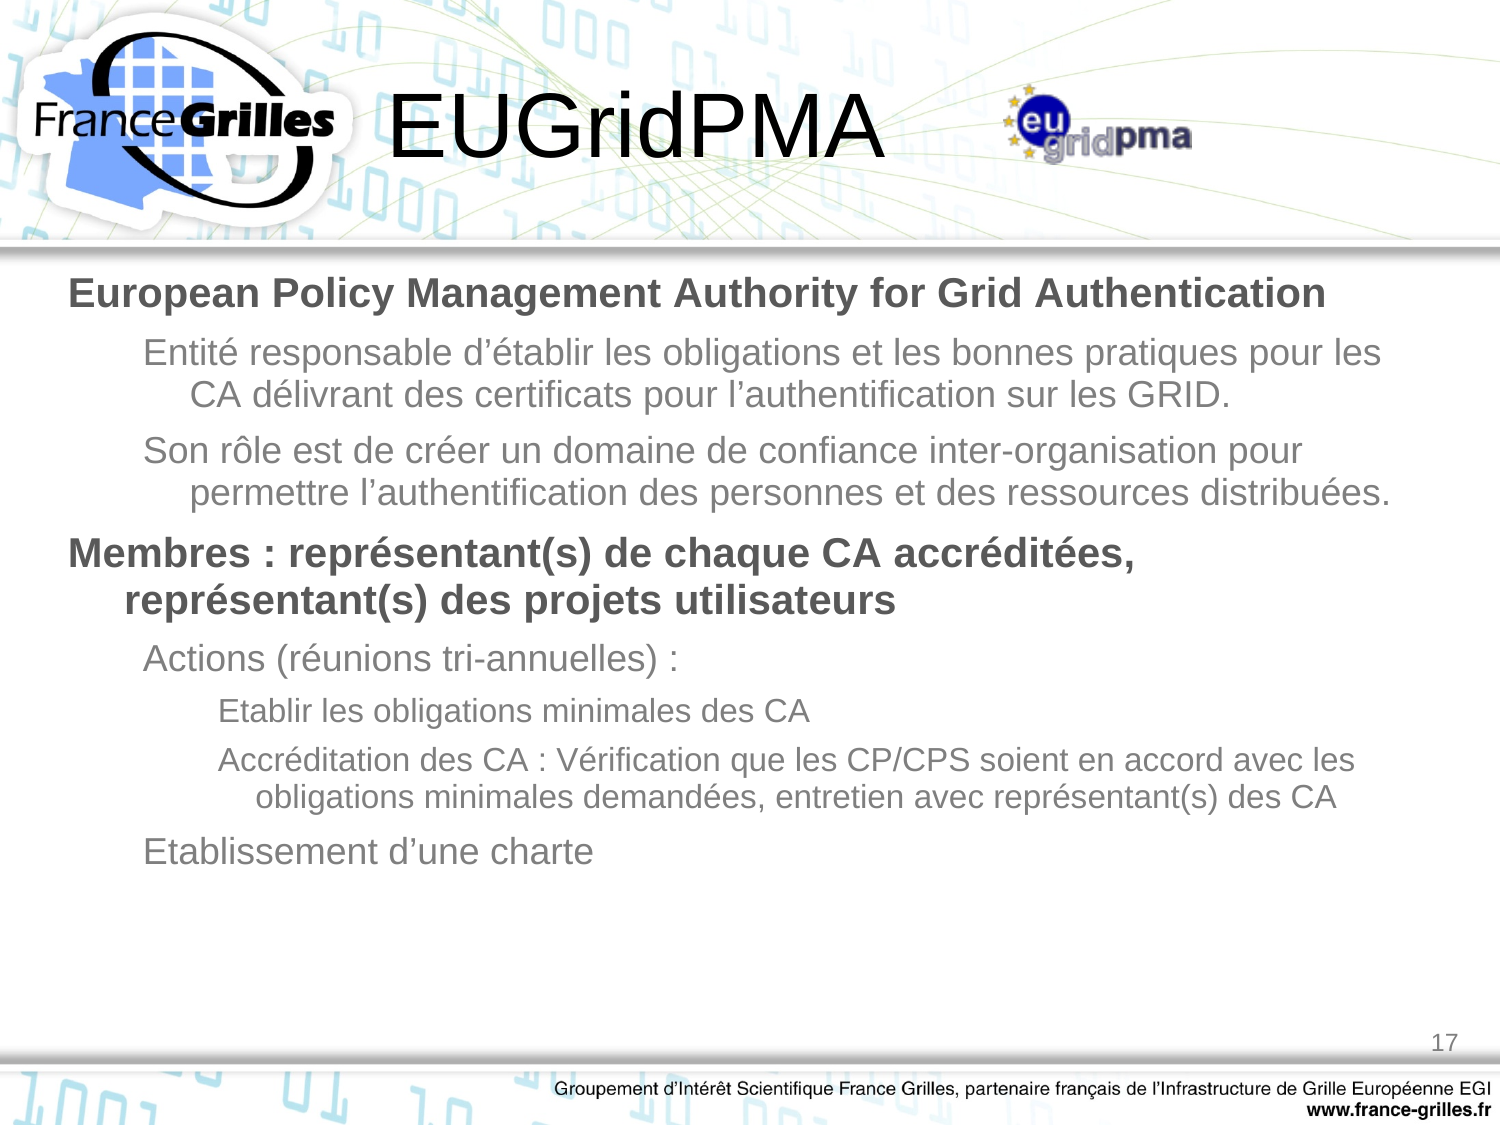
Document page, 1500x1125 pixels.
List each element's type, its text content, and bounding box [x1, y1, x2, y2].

title EUGridPMA [372, 7, 1459, 244]
list European Policy Management Authority for Grid Authentication Entité responsable d’établir les obligations et les bonnes pratiques pour les CA délivrant des certificats pour l’authentification sur les GRID. Son rôle est de créer un domaine de confiance inter-organisation pour permettre l’authentification des personnes et des ressources distribuées. Membres : représentant(s) de chaque CA accréditées, représentant(s) des projets utilisateurs Actions (réunions tri-annuelles) : Etablir les obligations minimales des CA Accréditation des CA : Vérification que les CP/CPS soient en accord avec les obligations minimales demandées, entretien avec représentant(s) des CA Etablissement d’une charte [53, 262, 1459, 1024]
picture [0, 0, 1500, 1125]
